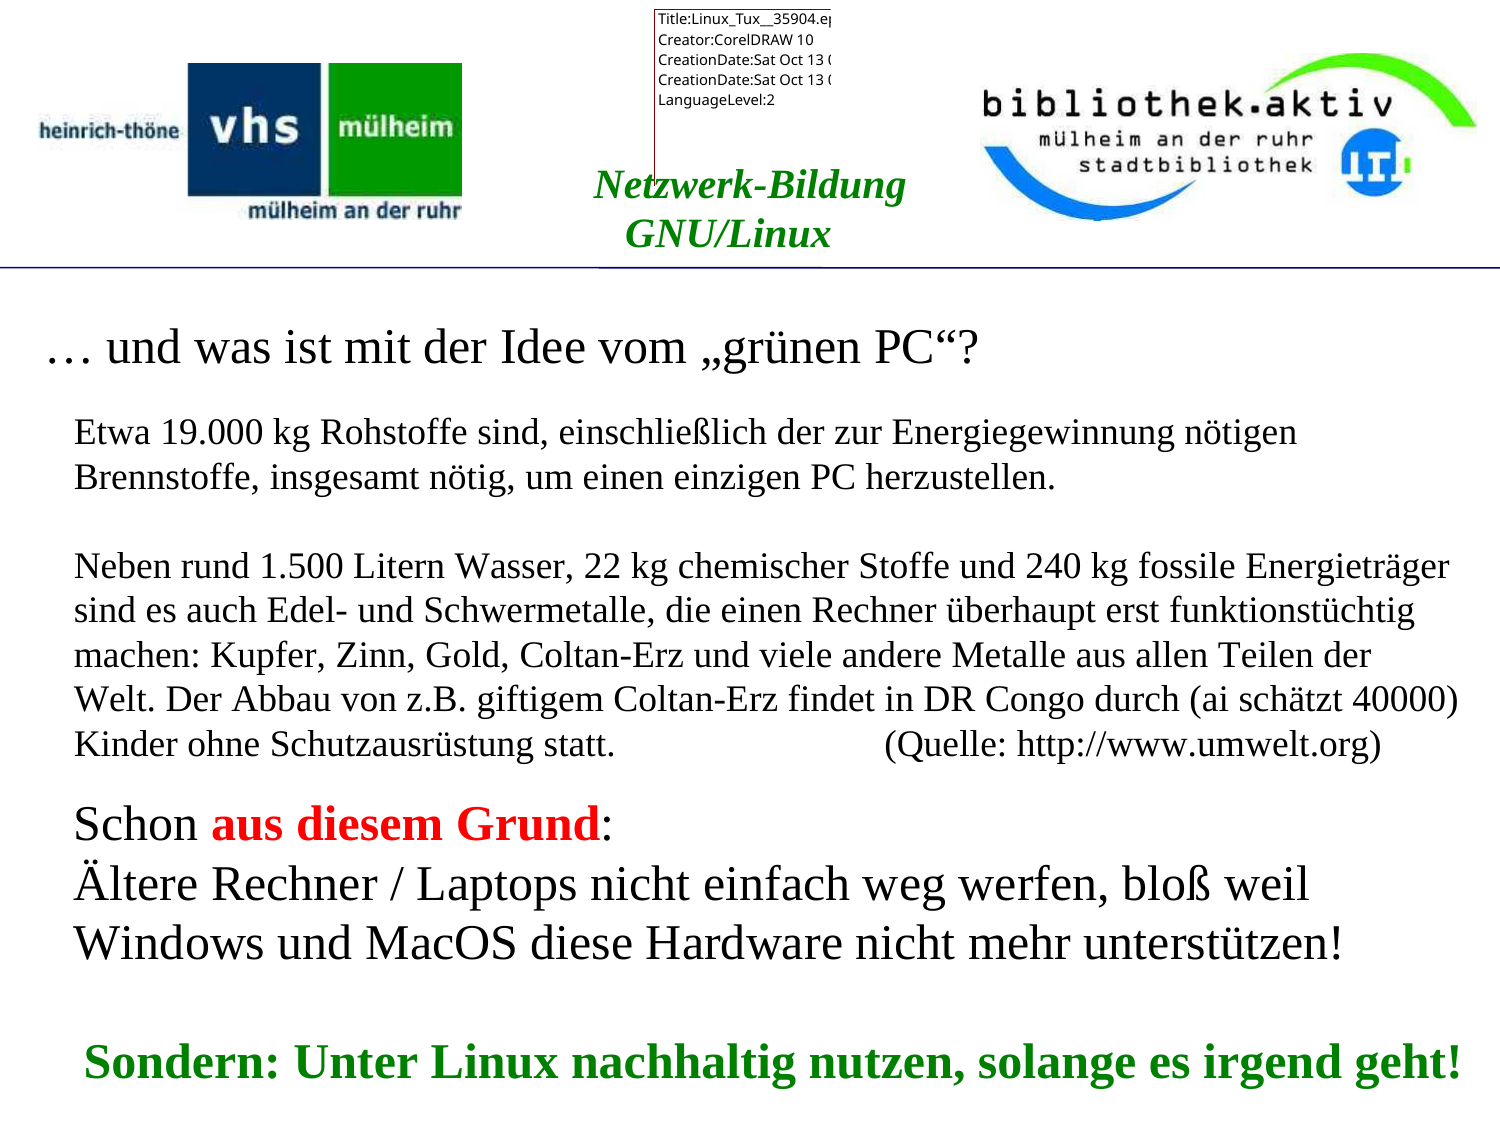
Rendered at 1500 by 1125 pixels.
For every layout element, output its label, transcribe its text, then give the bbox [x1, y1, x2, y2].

text_box Schon aus diesem Grund: Ältere Rechner / Laptops nicht einfach weg werfen, bloß weil Windows und MacOS diese Hardware nicht mehr unterstützen! Sondern: Unter Linux nachhaltig nutzen, solange es irgend geht! [59, 785, 1479, 1099]
picture [980, 53, 1477, 221]
text_box … und was ist mit der Idee vom „grünen PC“? [29, 309, 1123, 384]
text_box Netzwerk-Bildung GNU/Linux [578, 151, 934, 266]
picture [38, 63, 462, 220]
text_box Etwa 19.000 kg Rohstoffe sind, einschließlich der zur Energiegewinnung nötigen Brennstoffe, insgesamt nötig, um einen einzigen PC herzustellen. Neben rund 1.500 Litern Wasser, 22 kg chemischer Stoffe und 240 kg fossile Energieträger sind es auch Edel- und Schwermetalle, die einen Rechner überhaupt erst funktionstüchtig machen: Kupfer, Zinn, Gold, Coltan-Erz und viele andere Metalle aus allen Teilen der Welt. Der Abbau von z.B. giftigem Coltan-Erz findet in DR Congo durch (ai schätzt 40000) Kinder ohne Schutzausrüstung statt. (Quelle: http://www.umwelt.org) [59, 401, 1477, 774]
picture [653, 8, 831, 151]
